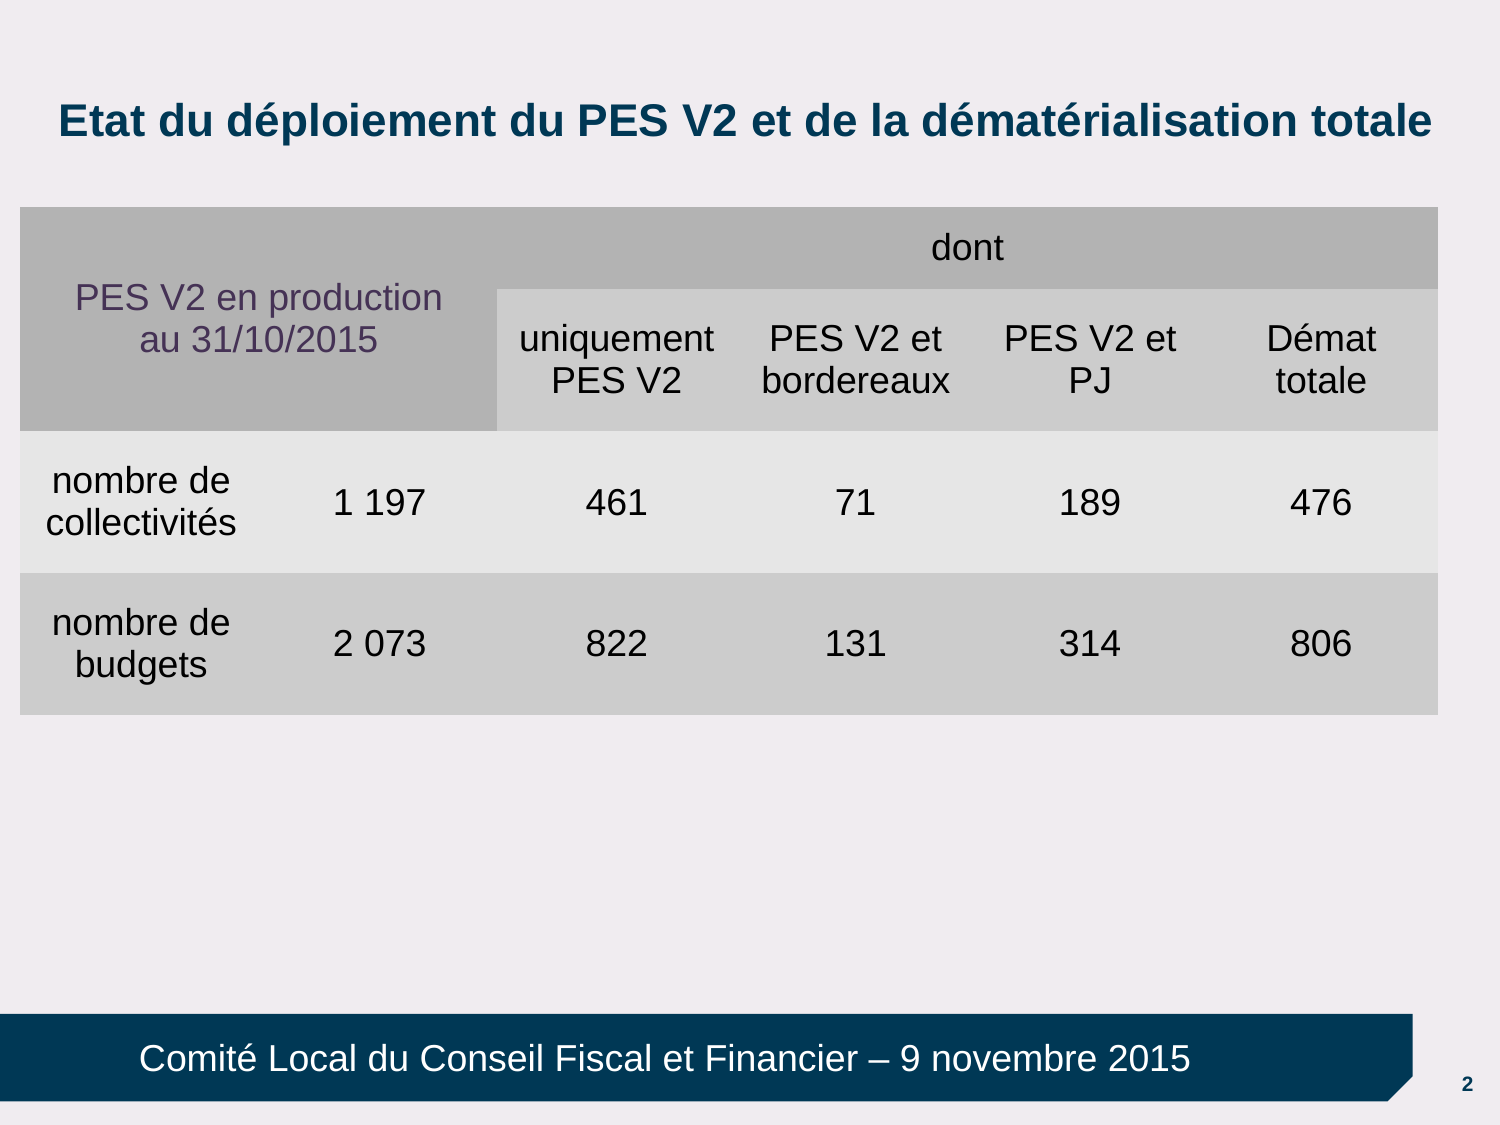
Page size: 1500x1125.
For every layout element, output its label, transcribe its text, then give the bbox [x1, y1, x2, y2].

table_cell 1 197 [262, 431, 497, 573]
table_cell PES V2 et PJ [975, 289, 1205, 431]
table_cell 314 [975, 573, 1205, 715]
table_cell 131 [736, 573, 975, 715]
table_cell 461 [497, 431, 736, 573]
table_cell 806 [1205, 573, 1438, 715]
table_cell 822 [497, 573, 736, 715]
table_header dont [497, 207, 1438, 289]
table_cell 71 [736, 431, 975, 573]
table_cell 189 [975, 431, 1205, 573]
table_cell 476 [1205, 431, 1438, 573]
table_cell nombre de budgets [20, 573, 262, 715]
table_header PES V2 en production au 31/10/2015 [20, 207, 497, 431]
table_cell 2 073 [262, 573, 497, 715]
table_cell nombre de collectivités [20, 431, 262, 573]
table_cell PES V2 et bordereaux [736, 289, 975, 431]
table_cell uniquement PES V2 [497, 289, 736, 431]
title Etat du déploiement du PES V2 et de la dématérialisation totale [59, 66, 1438, 178]
table_cell Démat totale [1205, 289, 1438, 431]
